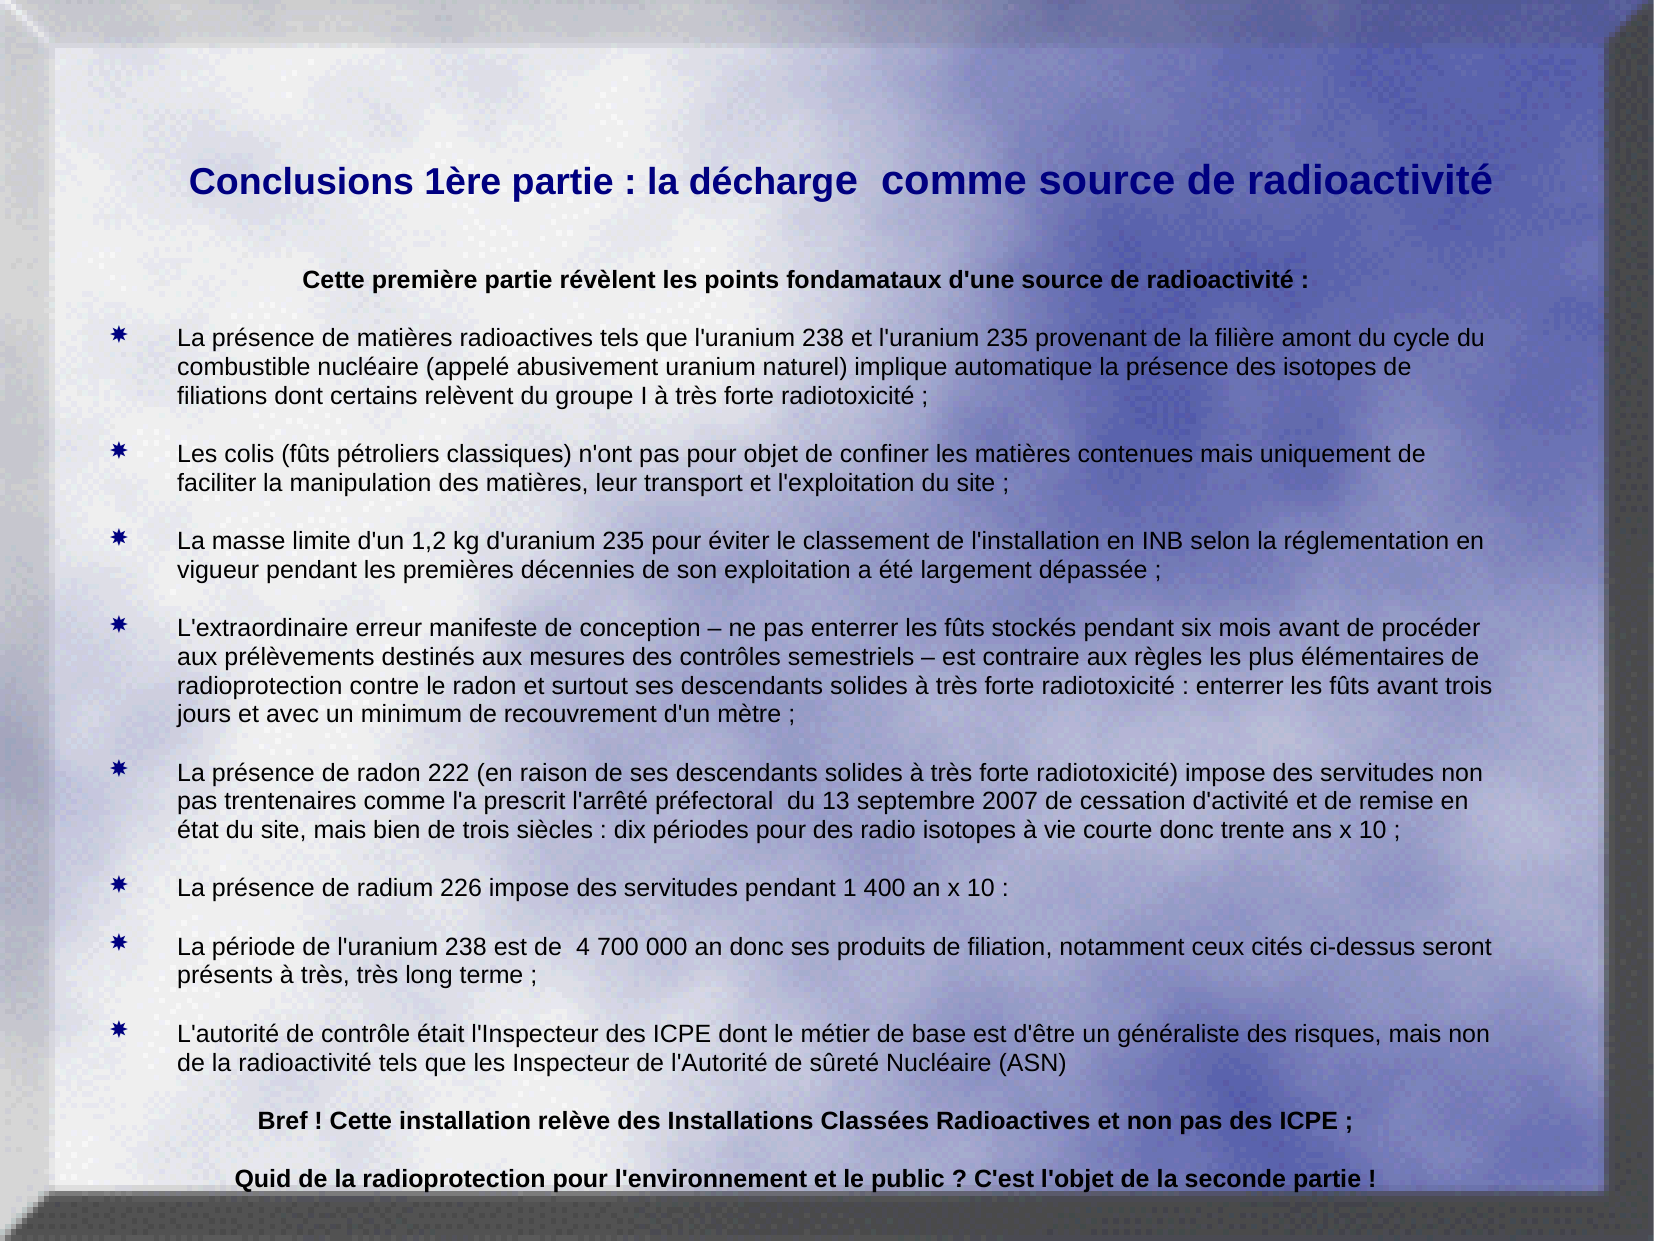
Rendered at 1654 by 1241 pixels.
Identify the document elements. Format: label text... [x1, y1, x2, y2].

picture [0, 0, 1654, 1241]
title Conclusions 1ère partie : la décharge comme source de radioactivité [147, 105, 1535, 266]
list Cette première partie révèlent les points fondamataux d'une source de radioactivité : La présence de matières radioactives tels que l'uranium 238 et l'uranium 235 provenant de la filière amont du cycle du combustible nucléaire (appelé abusivement uranium naturel) implique automatique la présence des isotopes de filiations dont certains relèvent du groupe I à très forte radiotoxicité ; Les colis (fûts pétroliers classiques) n'ont pas pour objet de confiner les matières contenues mais uniquement de faciliter la manipulation des matières, leur transport et l'exploitation du site ; La masse limite d'un 1,2 kg d'uranium 235 pour éviter le classement de l'installation en INB selon la réglementation en vigueur pendant les premières décennies de son exploitation a été largement dépassée ; L'extraordinaire erreur manifeste de conception – ne pas enterrer les fûts stockés pendant six mois avant de procéder aux prélèvements destinés aux mesures des contrôles semestriels – est contraire aux règles les plus élémentaires de radioprotection contre le radon et surtout ses descendants solides à très forte radiotoxicité : enterrer les fûts avant trois jours et avec un minimum de recouvrement d'un mètre ; La présence de radon 222 (en raison de ses descendants solides à très forte radiotoxicité) impose des servitudes non pas trentenaires comme l'a prescrit l'arrêté préfectoral du 13 septembre 2007 de cessation d'activité et de remise en état du site, mais bien de trois siècles : dix périodes pour des radio isotopes à vie courte donc trente ans x 10 ; La présence de radium 226 impose des servitudes pendant 1 400 an x 10 : La période de l'uranium 238 est de 4 700 000 an donc ses produits de filiation, notamment ceux cités ci-dessus seront présents à très, très long terme ; L'autorité de contrôle était l'Inspecteur des ICPE dont le métier de base est d'être un généraliste des risques, mais non de la radioactivité tels que les Inspecteur de l'Autorité de sûreté Nucléaire (ASN) Bref ! Cette installation relève des Installations Classées Radioactives et non pas des ICPE ; Quid de la radioprotection pour l'environnement et le public ? C'est l'objet de la seconde partie ! [102, 265, 1506, 1198]
